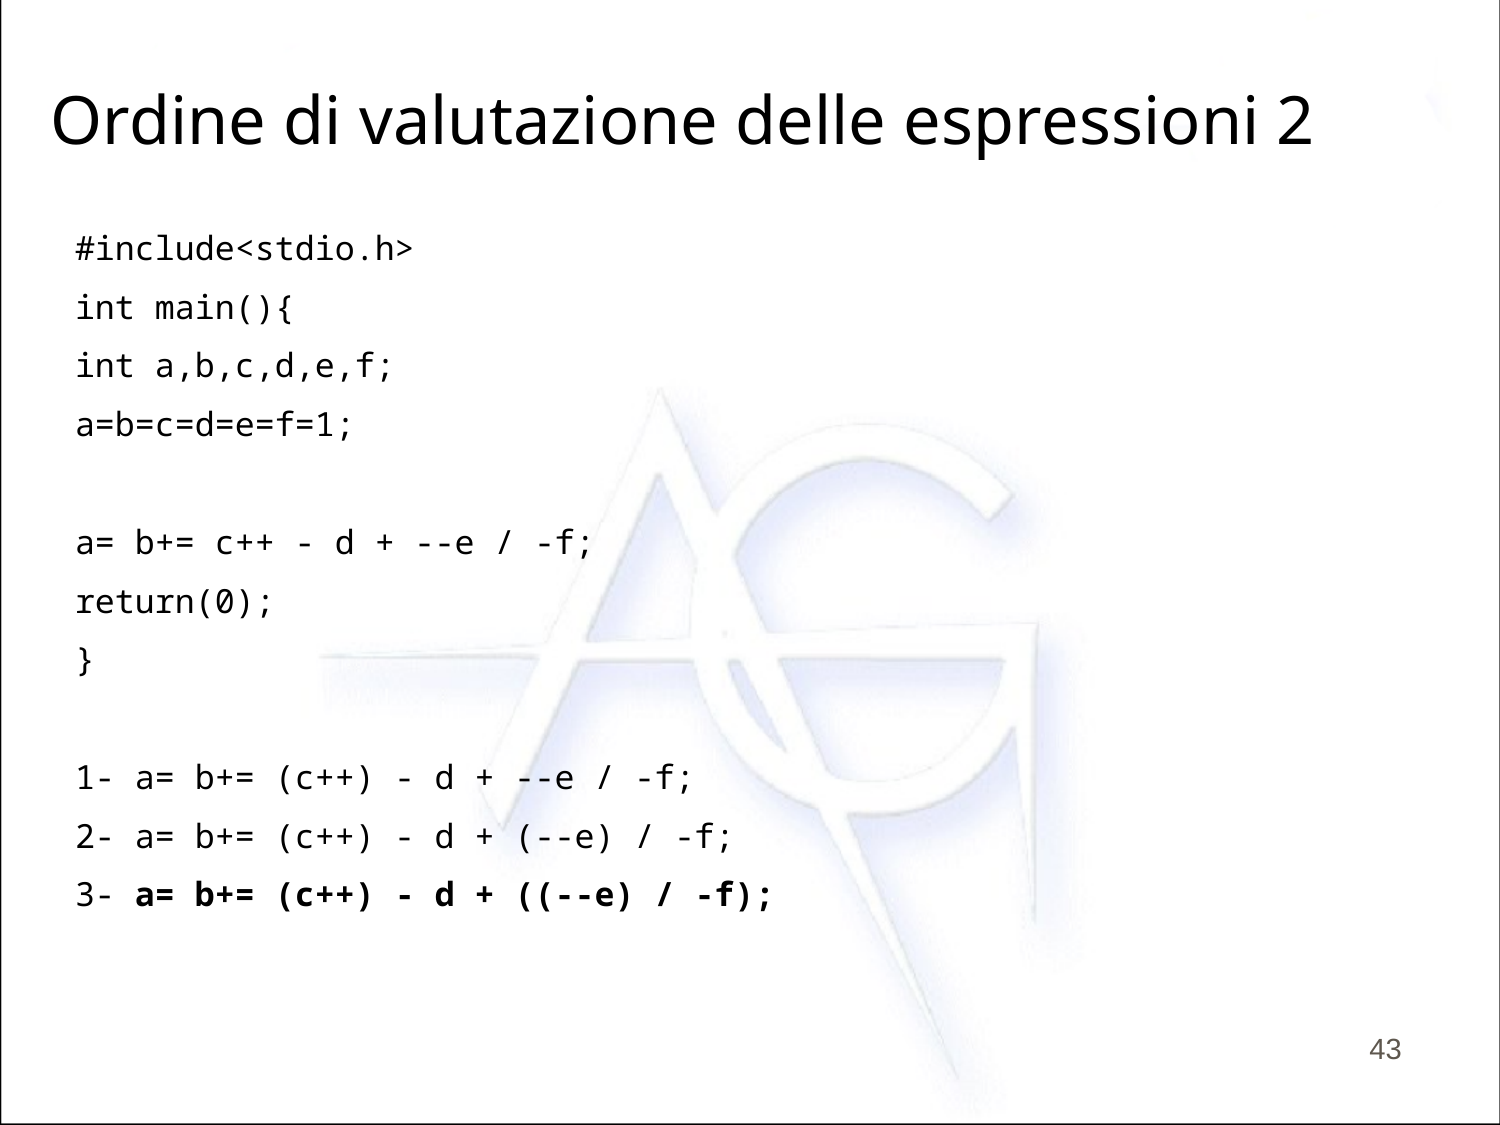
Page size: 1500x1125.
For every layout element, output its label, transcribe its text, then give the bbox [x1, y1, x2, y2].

picture [0, 0, 1500, 1125]
title Ordine di valutazione delle espressioni 2 [49, 0, 1438, 251]
list #include<stdio.h> int main(){ int a,b,c,d,e,f; a=b=c=d=e=f=1; a= b+= c++ - d + --e / -f; return(0); } 1- a= b+= (c++) - d + --e / -f; 2- a= b+= (c++) - d + (--e) / -f; 3- a= b+= (c++) - d + ((--e) / -f); [75, 224, 1417, 1038]
